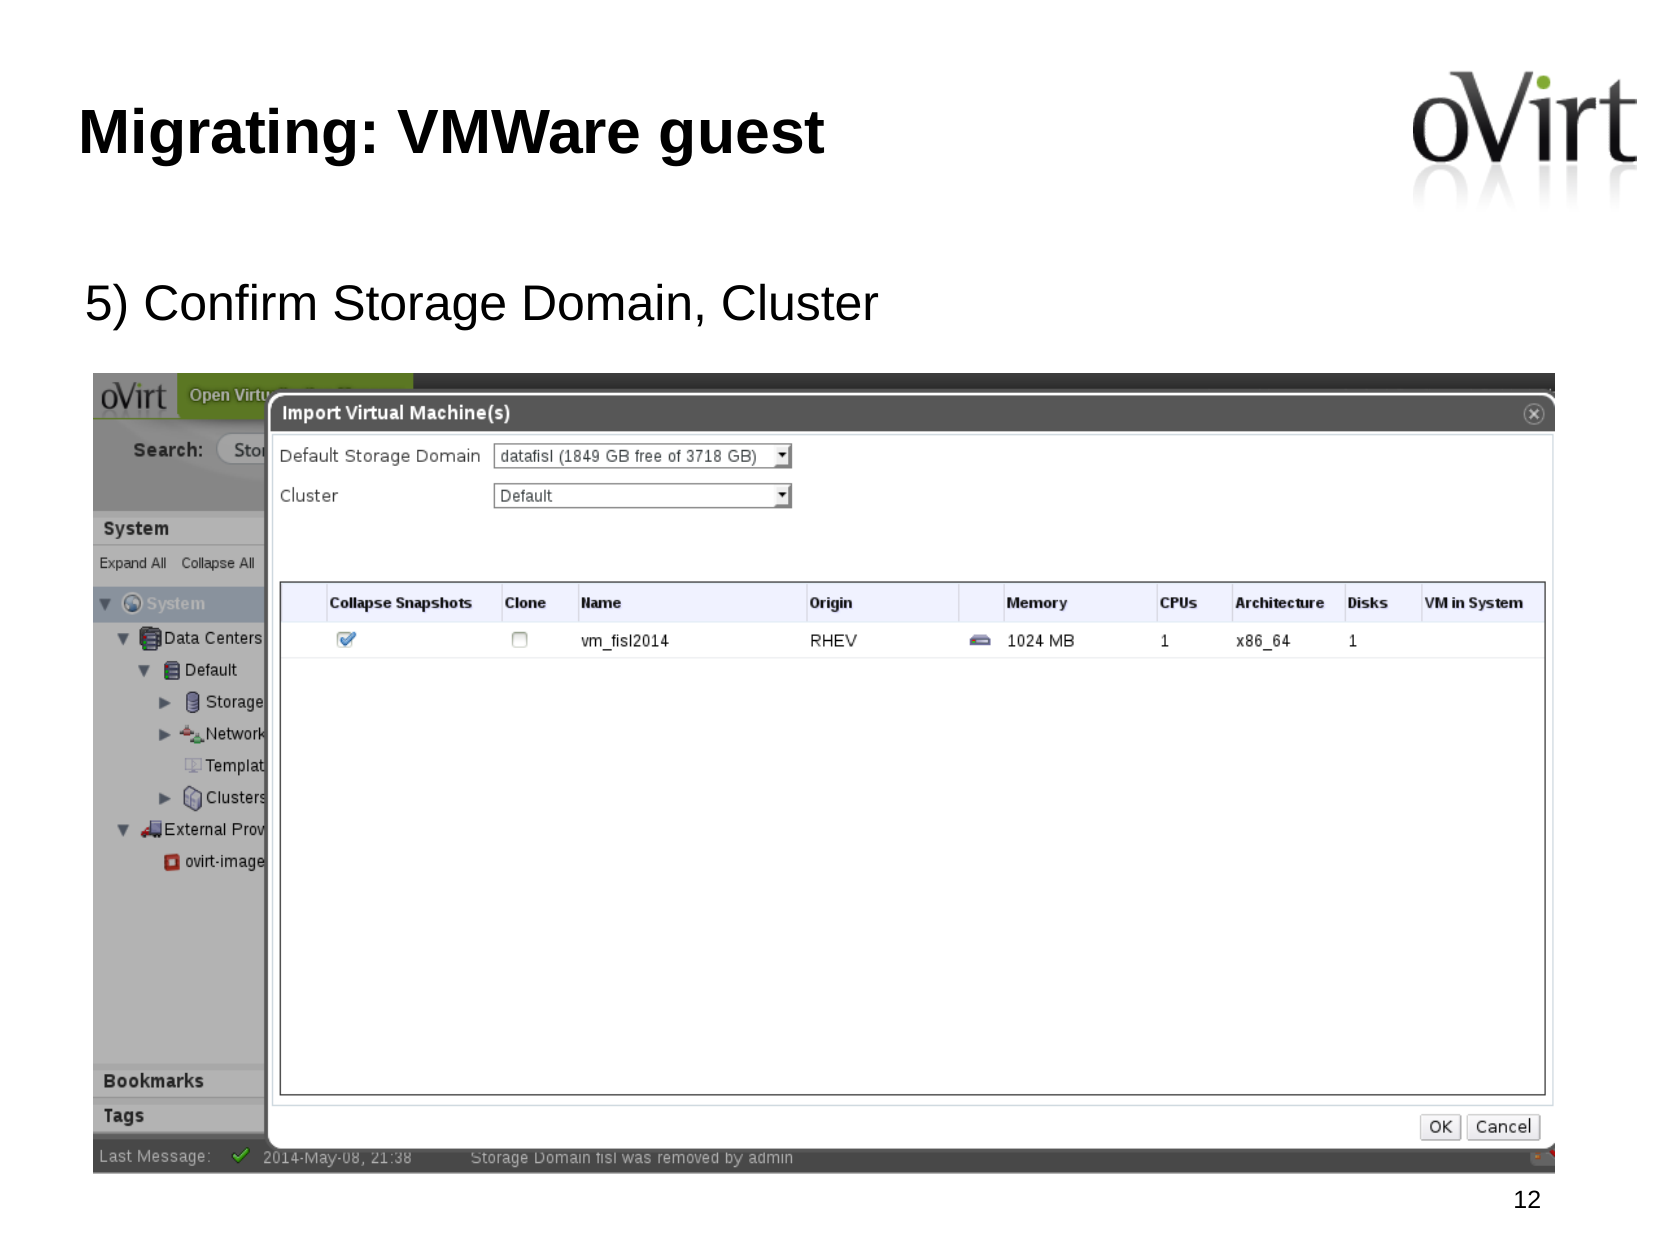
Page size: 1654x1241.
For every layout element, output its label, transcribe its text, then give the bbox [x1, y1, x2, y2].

picture [93, 373, 1555, 1174]
picture [1413, 63, 1637, 212]
text_box Migrating: VMWare guest [64, 30, 1285, 233]
text_box 5) Confirm Storage Domain, Cluster [70, 202, 1291, 405]
